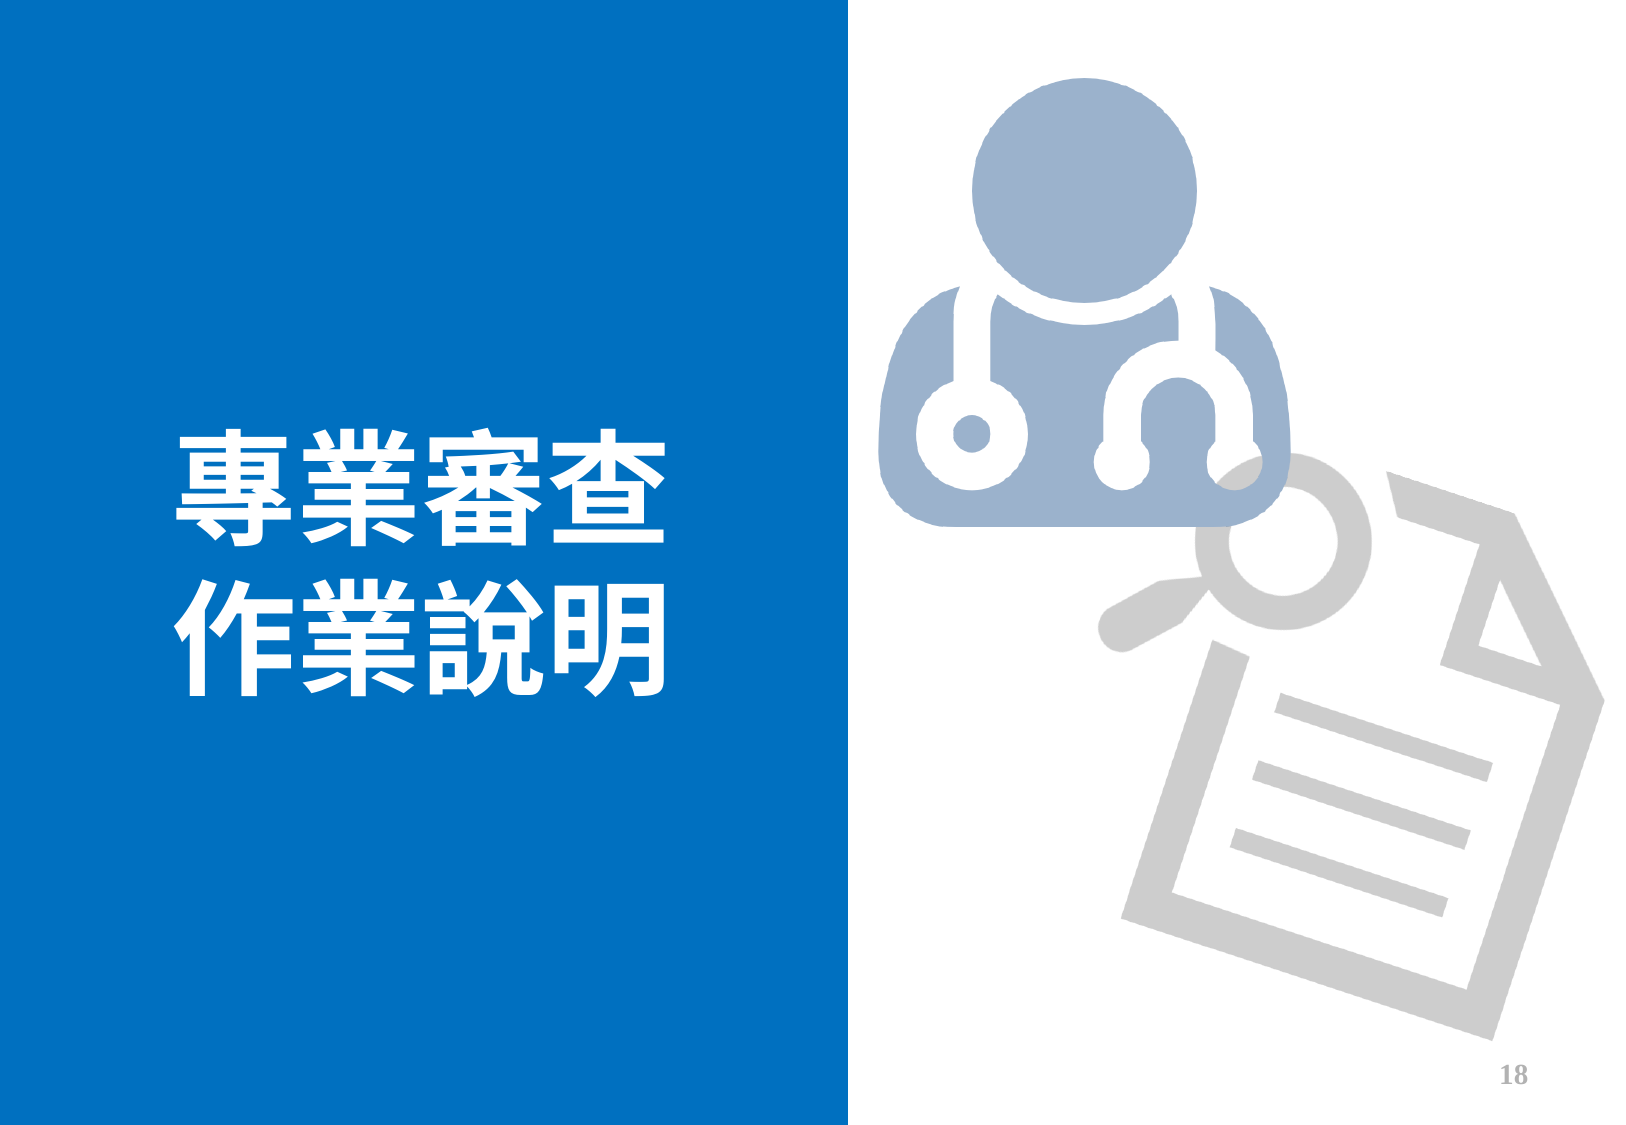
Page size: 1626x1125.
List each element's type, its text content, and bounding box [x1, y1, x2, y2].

slide_number <編號> [1164, 1042, 1544, 1103]
picture [859, 78, 1626, 1042]
text_box 專業審查 作業說明 [0, 0, 848, 1125]
